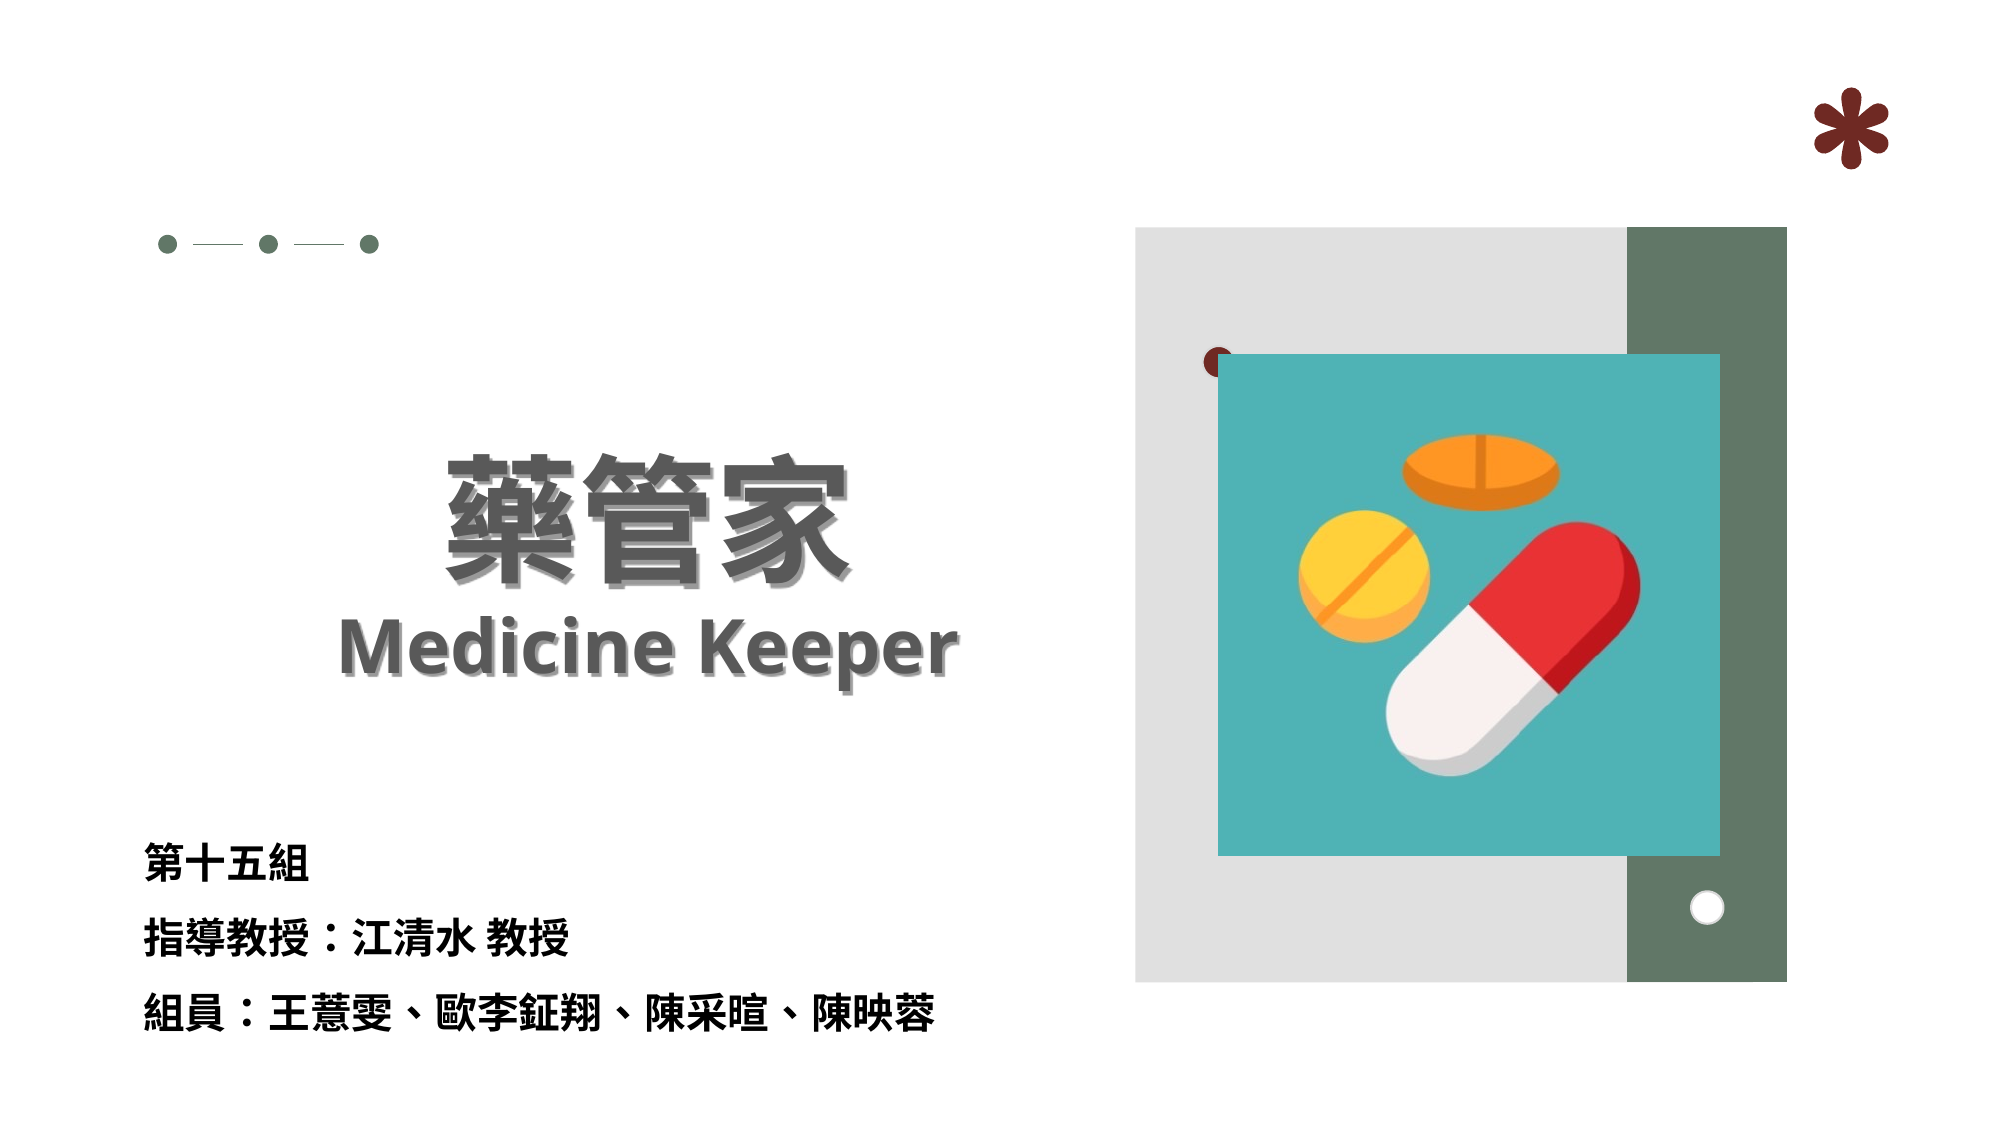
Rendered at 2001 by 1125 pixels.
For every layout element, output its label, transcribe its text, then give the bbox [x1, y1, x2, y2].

text_box [260, 235, 277, 253]
text_box [360, 235, 378, 253]
picture [1218, 354, 1720, 856]
text_box [159, 235, 176, 253]
text_box [1814, 87, 1889, 170]
text_box [1135, 227, 1787, 982]
text_box 藥管家 Medicine Keeper [294, 426, 1001, 699]
text_box 第十五組 指導教授：江清水 教授 組員：王薏雯、歐李鉦翔、陳采暄、陳映蓉 [128, 804, 1022, 1044]
